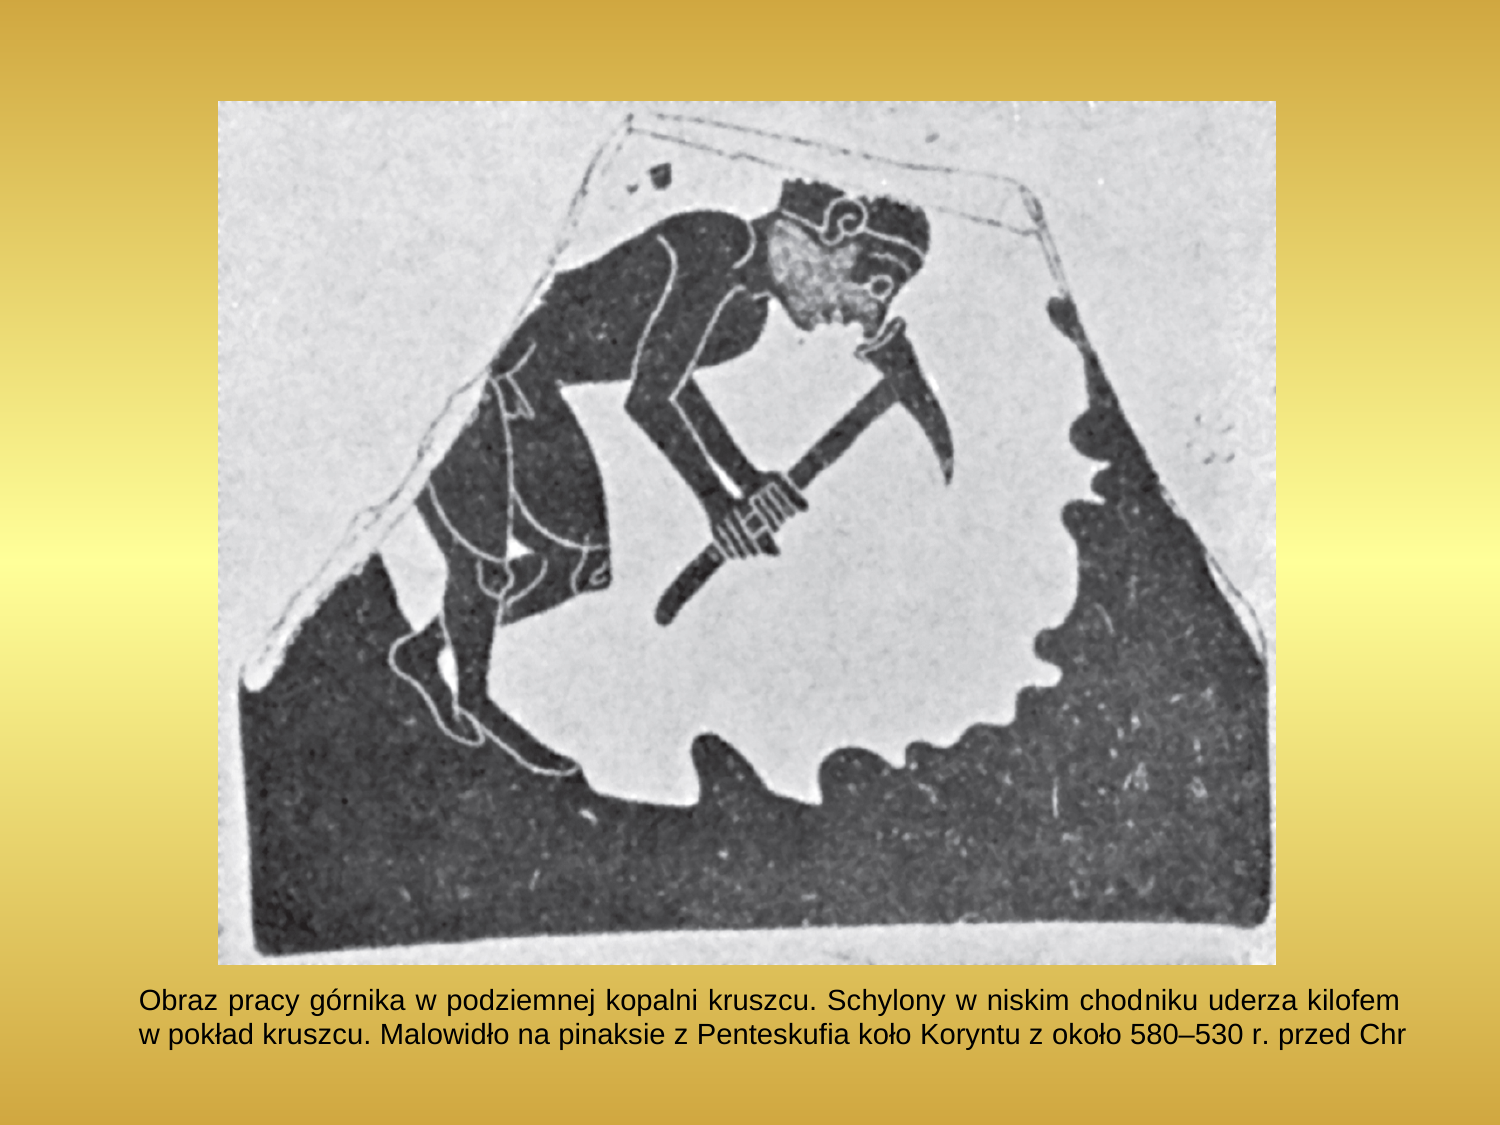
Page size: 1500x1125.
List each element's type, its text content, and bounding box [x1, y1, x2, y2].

text_box [218, 101, 1276, 928]
text_box Obraz pracy górnika w podziemnej kopalni kruszcu. Schylony w niskim chod­niku uderza kilofem w pokład kruszcu. Malowidło na pinaksie z Penteskufia koło Koryntu z około 580–530 r. przed Chr [123, 928, 1426, 1059]
